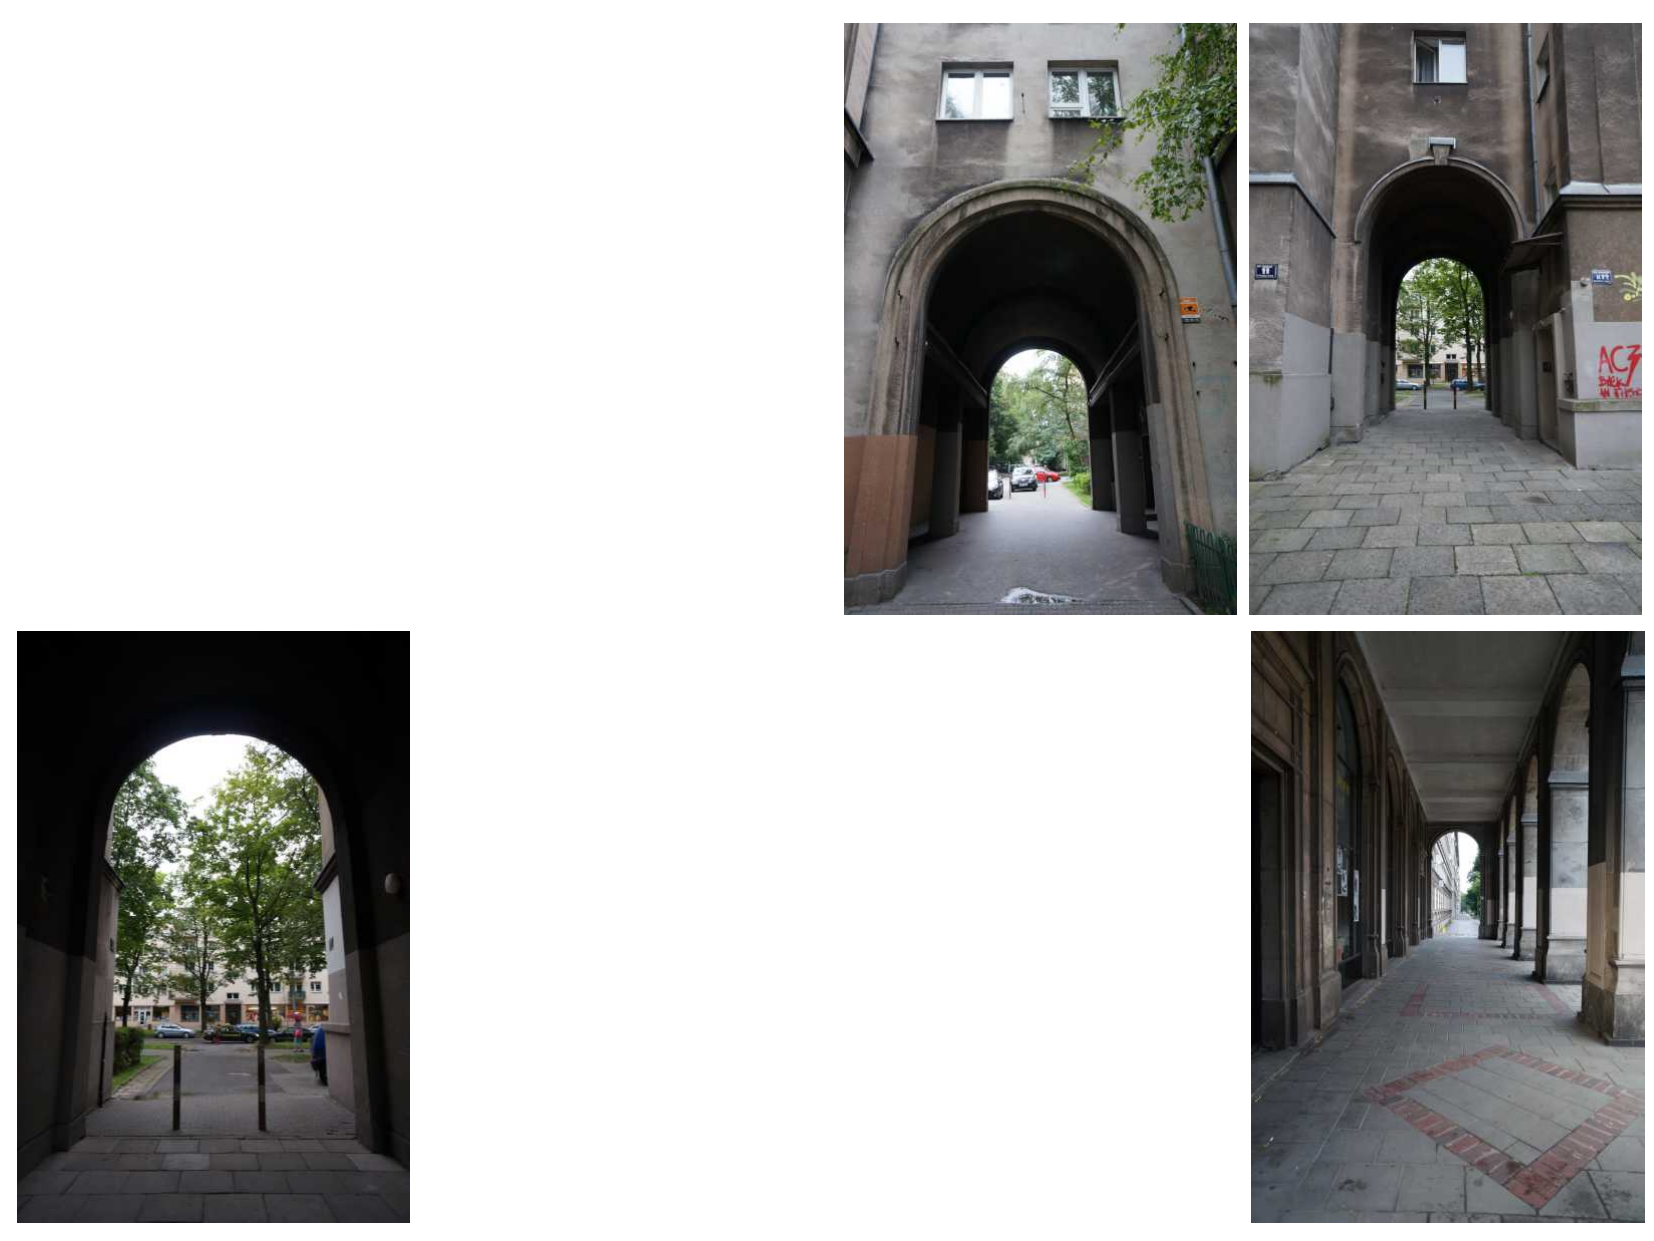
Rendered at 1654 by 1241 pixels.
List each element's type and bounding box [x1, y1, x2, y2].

picture [17, 631, 410, 1223]
picture [1251, 631, 1645, 1223]
picture [1249, 23, 1642, 615]
picture [844, 23, 1237, 615]
